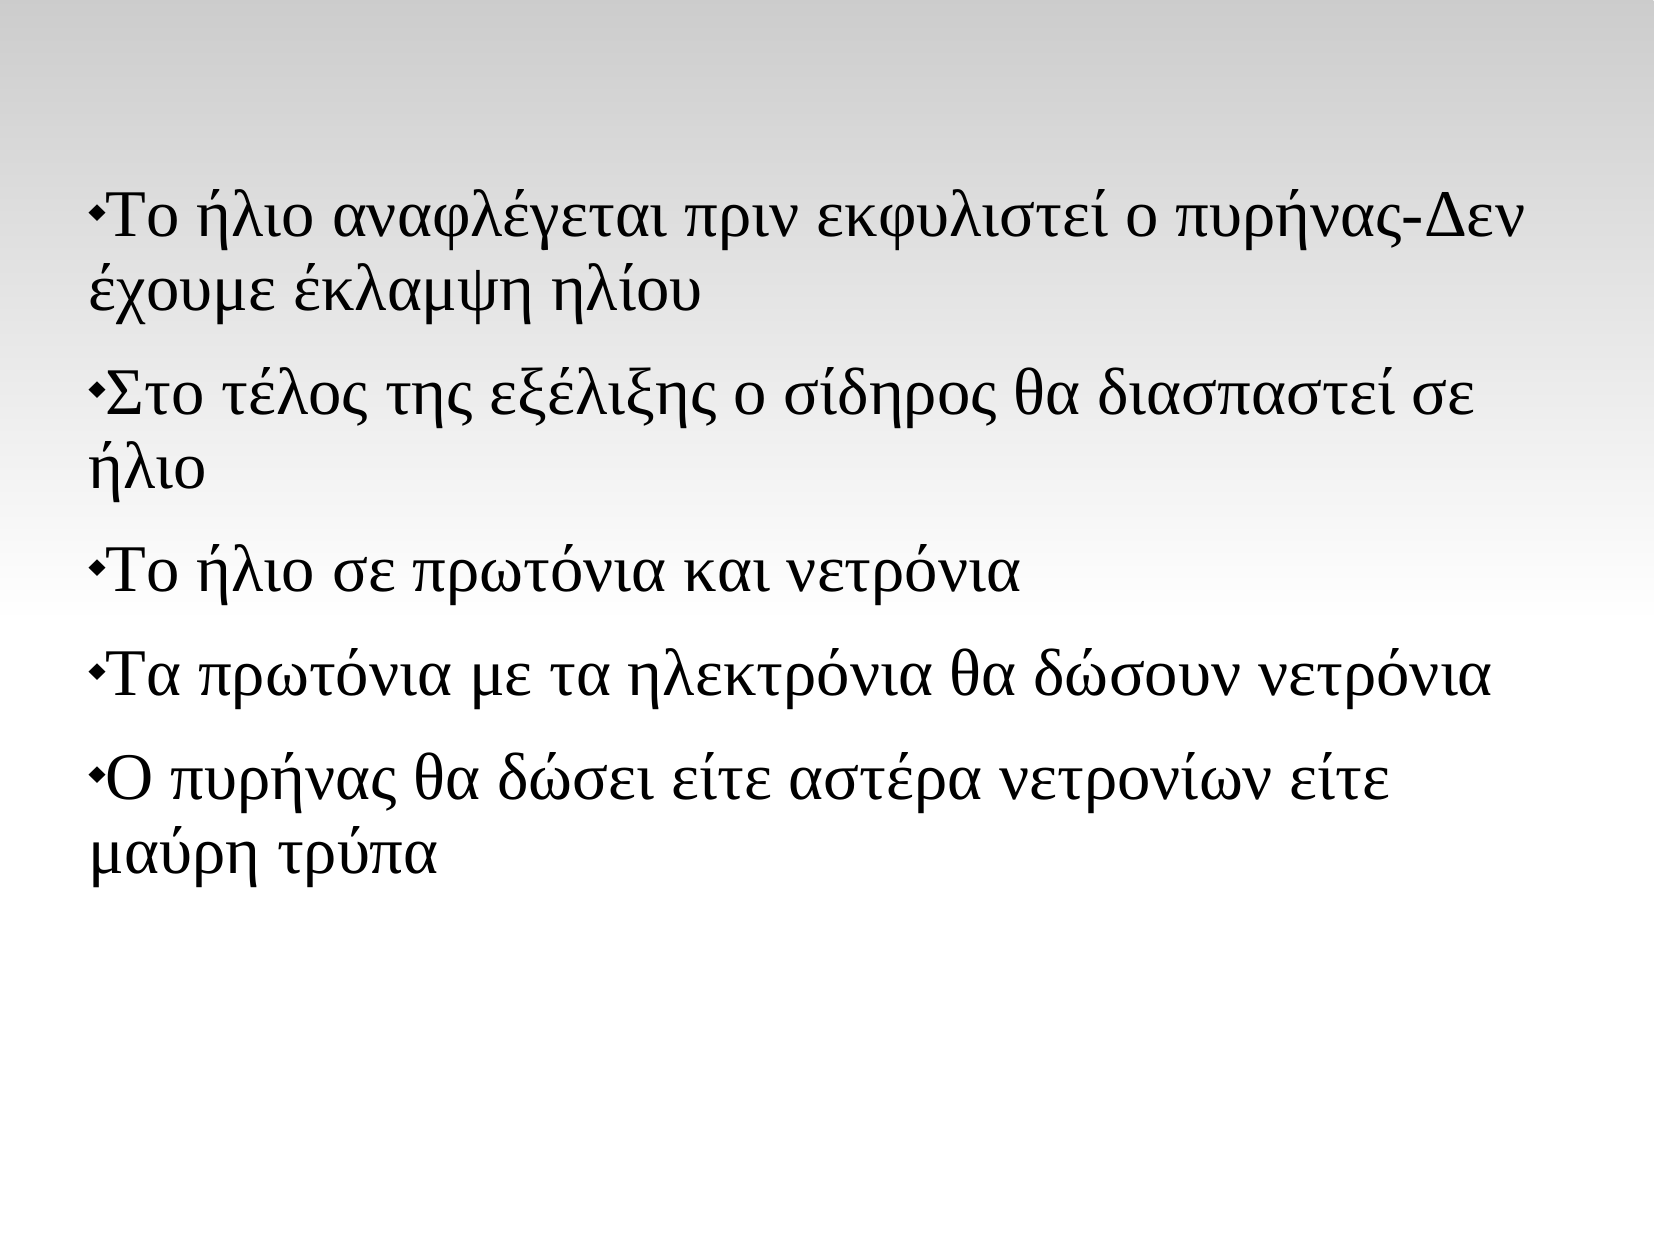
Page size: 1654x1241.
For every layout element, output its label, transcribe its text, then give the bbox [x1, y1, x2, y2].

list Το ήλιο αναφλέγεται πριν εκφυλιστεί ο πυρήνας-Δεν έχουμε έκλαμψη ηλίου Στο τέλος της εξέλιξης ο σίδηρος θα διασπαστεί σε ήλιο Το ήλιο σε πρωτόνια και νετρόνια Τα πρωτόνια με τα ηλεκτρόνια θα δώσουν νετρόνια Ο πυρήνας θα δώσει είτε αστέρα νετρονίων είτε μαύρη τρύπα [88, 177, 1577, 1070]
